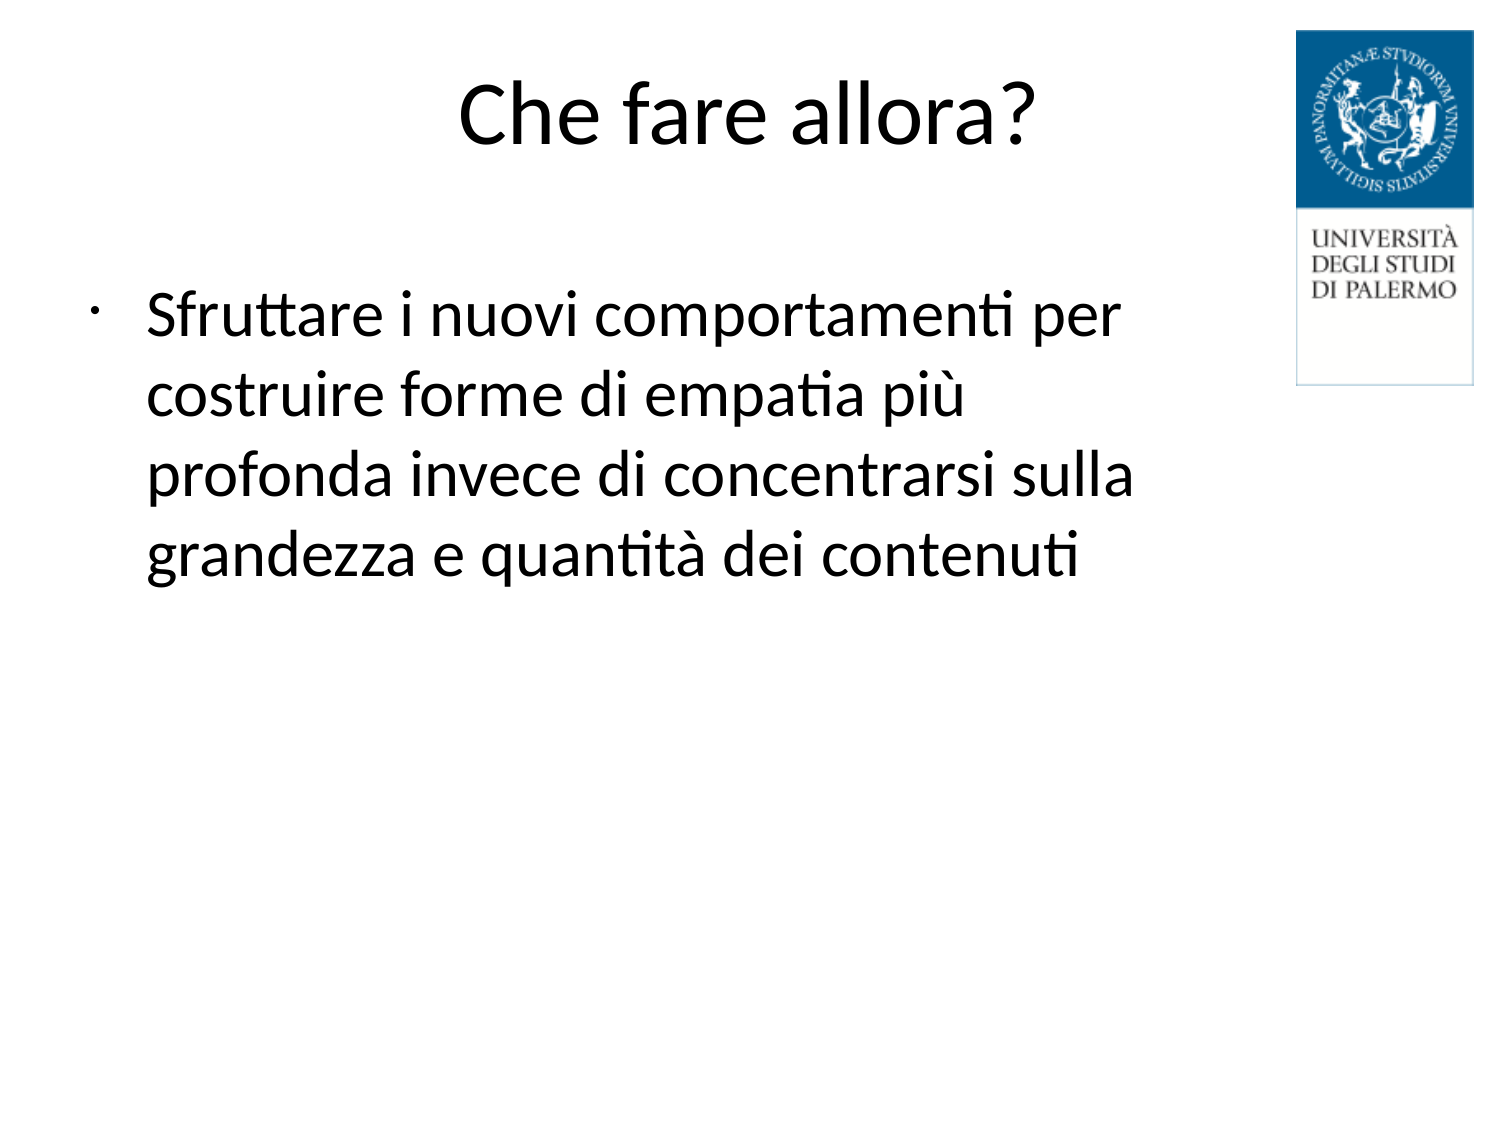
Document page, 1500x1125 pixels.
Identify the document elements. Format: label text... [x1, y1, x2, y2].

list Sfruttare i nuovi comportamenti per costruire forme di empatia più profonda invece di concentrarsi sulla grandezza e quantità dei contenuti [75, 262, 1176, 1005]
title Che fare allora? [75, 45, 1296, 233]
picture [1296, 30, 1474, 386]
